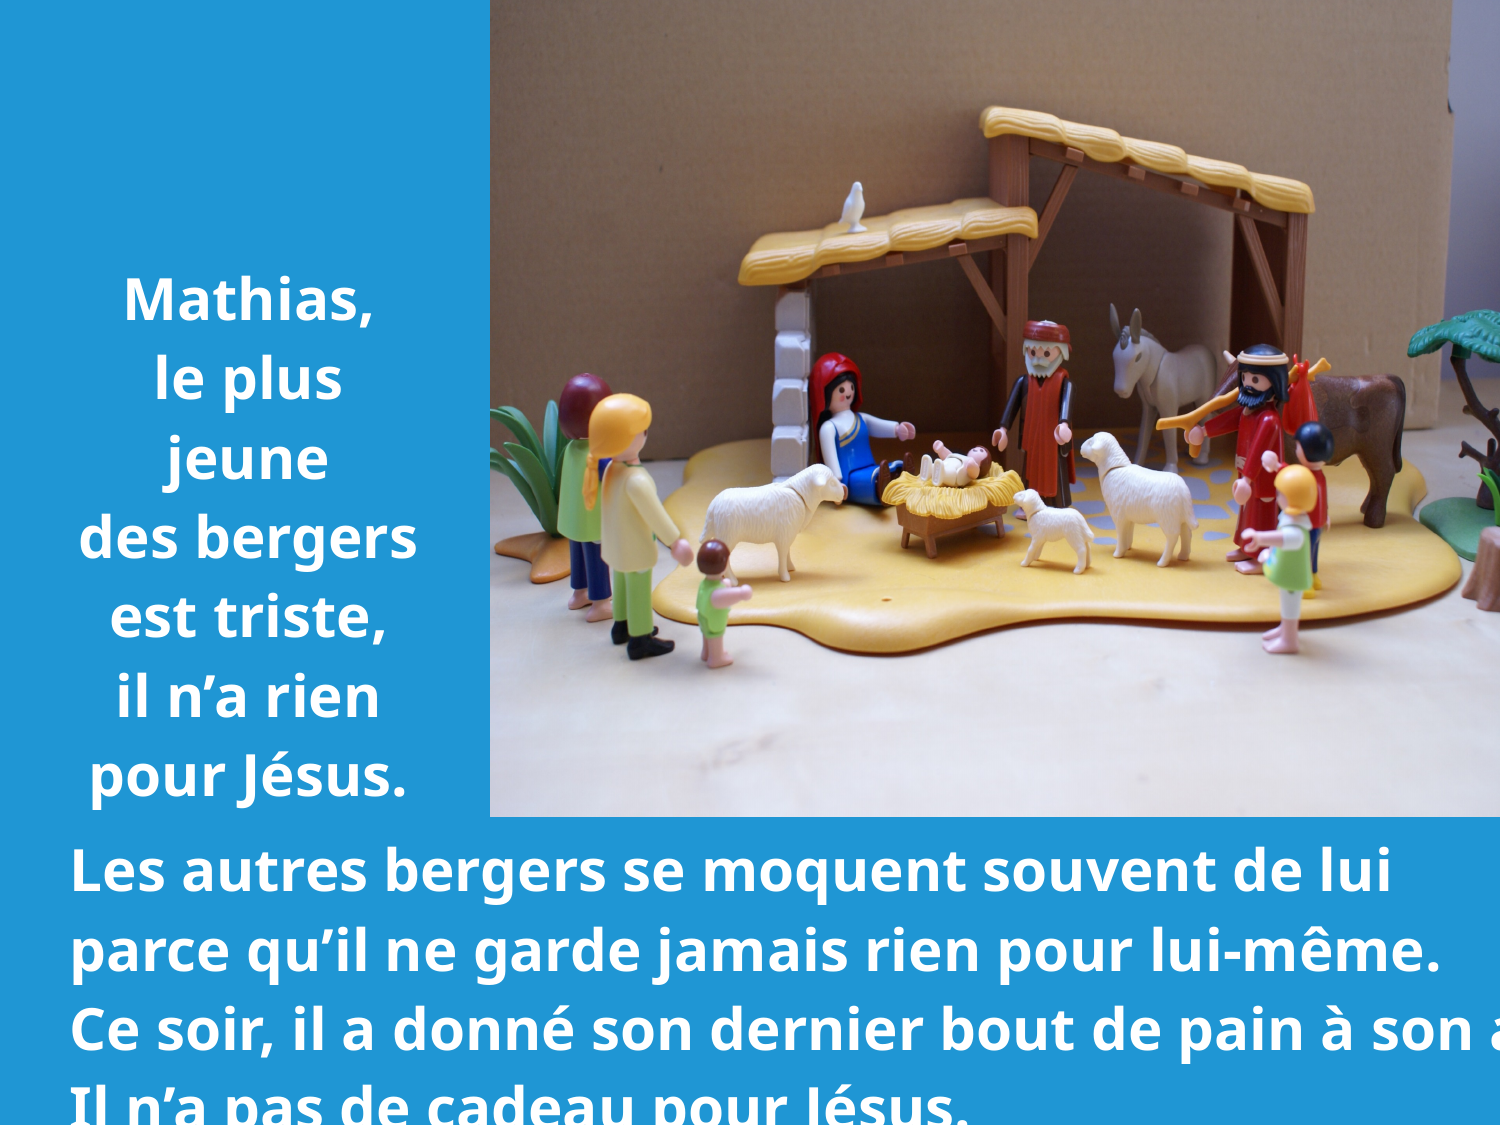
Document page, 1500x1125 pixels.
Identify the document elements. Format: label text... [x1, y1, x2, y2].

text_box Mathias, le plus jeune des bergers est triste, il n’a rien pour Jésus. [51, 243, 446, 821]
picture [490, 0, 1500, 814]
text_box Les autres bergers se moquent souvent de lui parce qu’il ne garde jamais rien pour lui-même. Ce soir, il a donné son dernier bout de pain à son agneau. Il n’a pas de cadeau pour Jésus. [54, 814, 1500, 1125]
